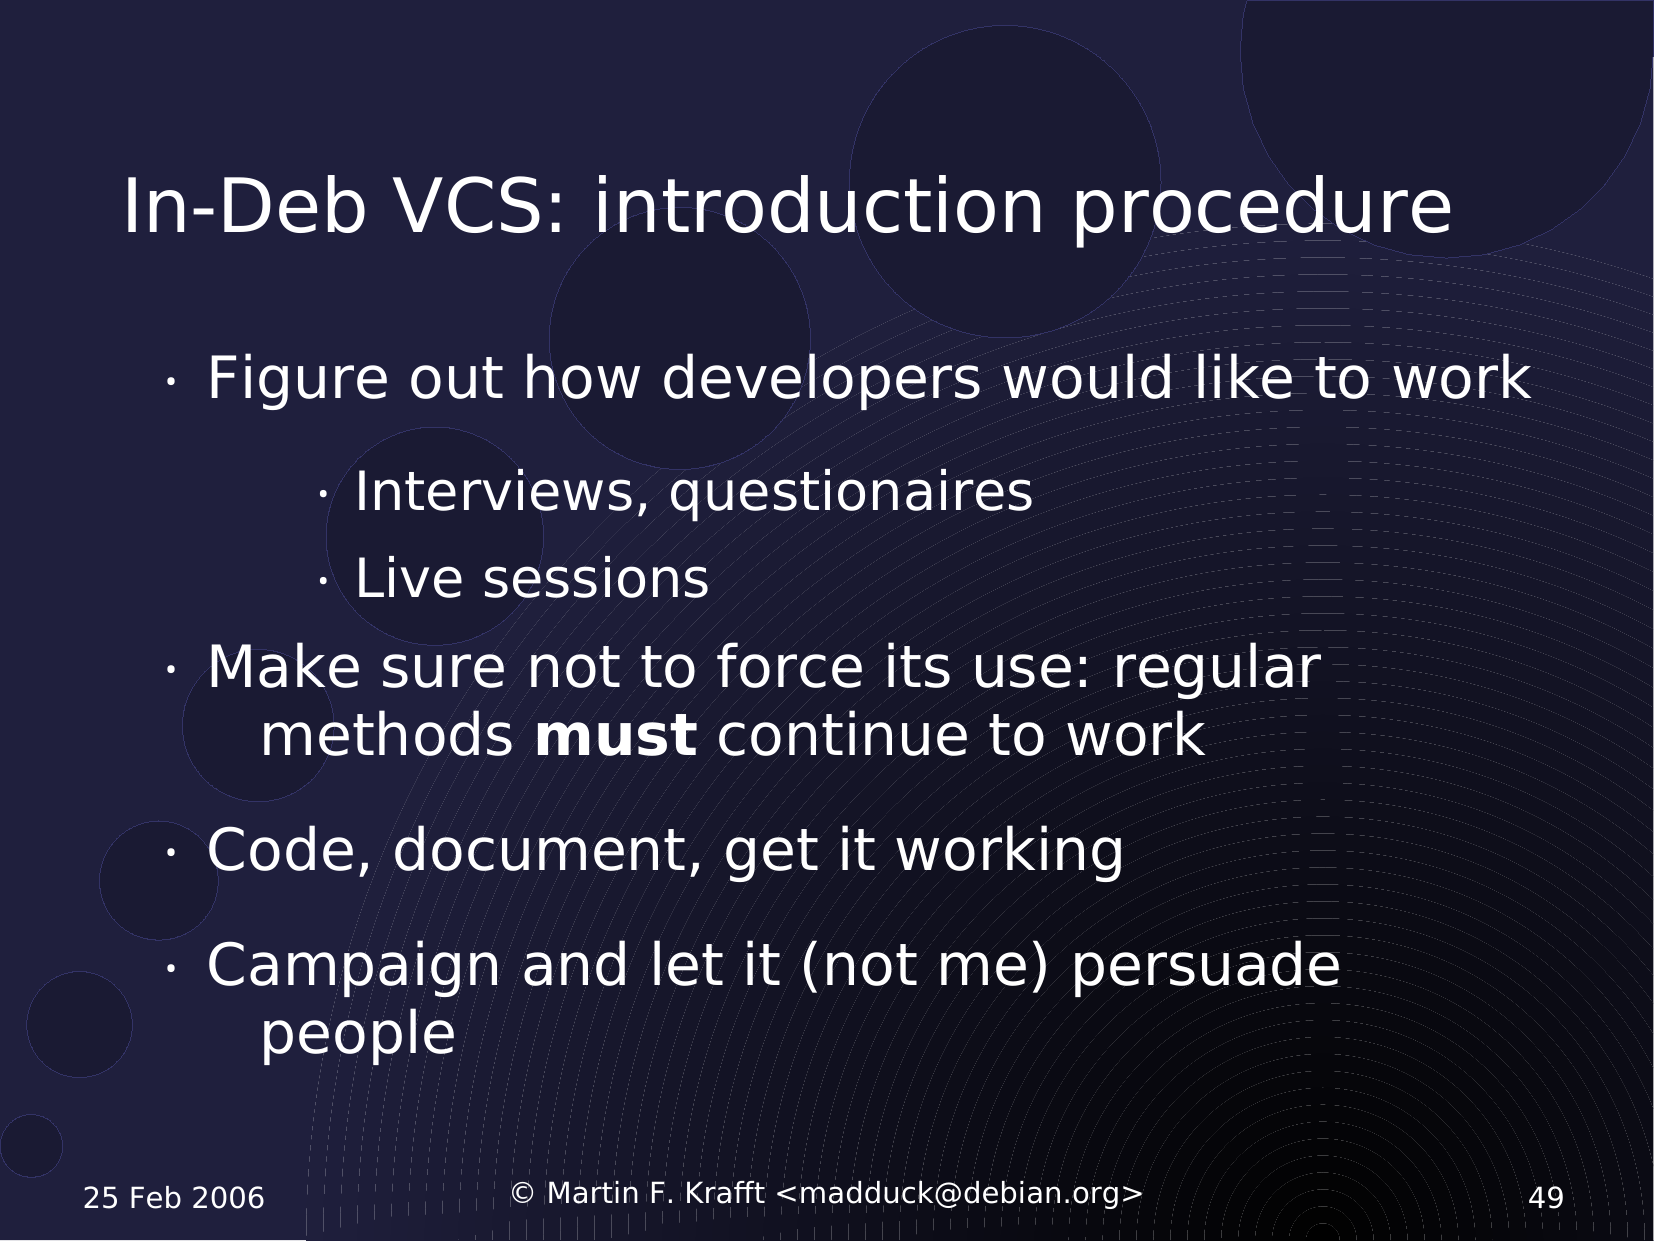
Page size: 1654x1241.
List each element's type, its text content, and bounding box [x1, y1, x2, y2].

list Figure out how developers would like to work Interviews, questionaires Live sessions Make sure not to force its use: regular methods must continue to work Code, document, get it working Campaign and let it (not me) persuade people [118, 344, 1534, 1127]
title In-Deb VCS: introduction procedure [121, 102, 1534, 311]
